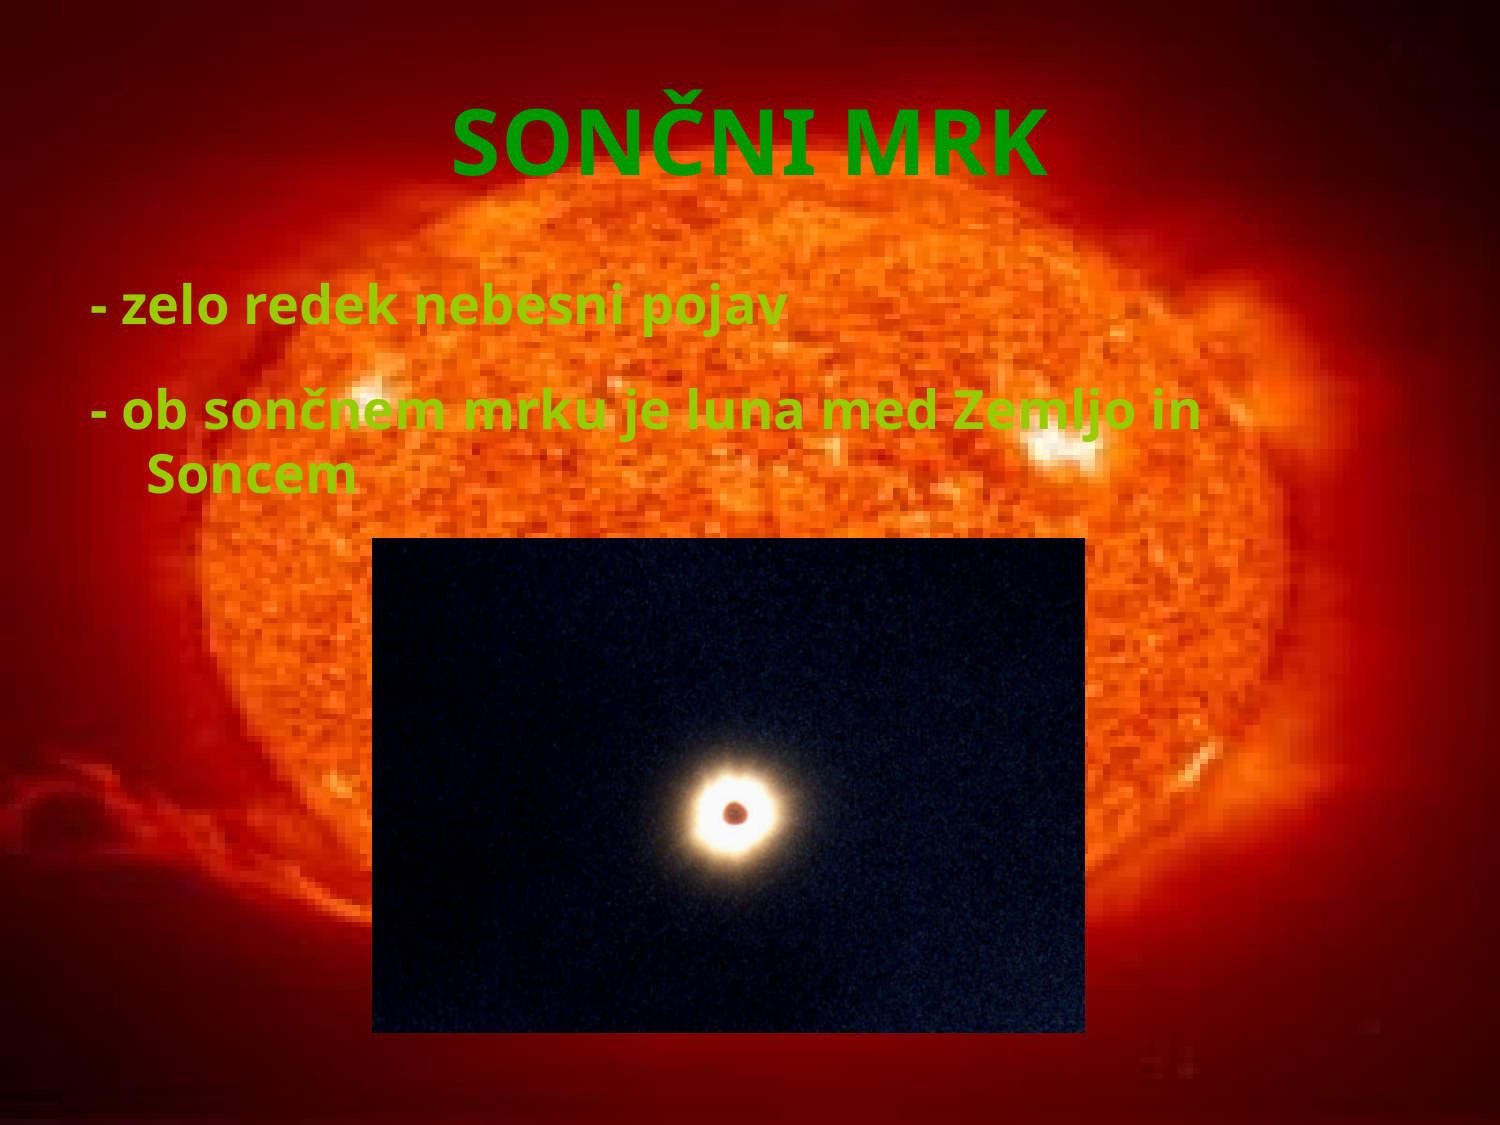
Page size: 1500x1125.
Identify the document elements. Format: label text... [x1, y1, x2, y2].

title SONČNI MRK [75, 45, 1425, 233]
list - zelo redek nebesni pojav - ob sončnem mrku je luna med Zemljo in Soncem [75, 262, 1425, 657]
picture [0, 0, 1500, 1125]
